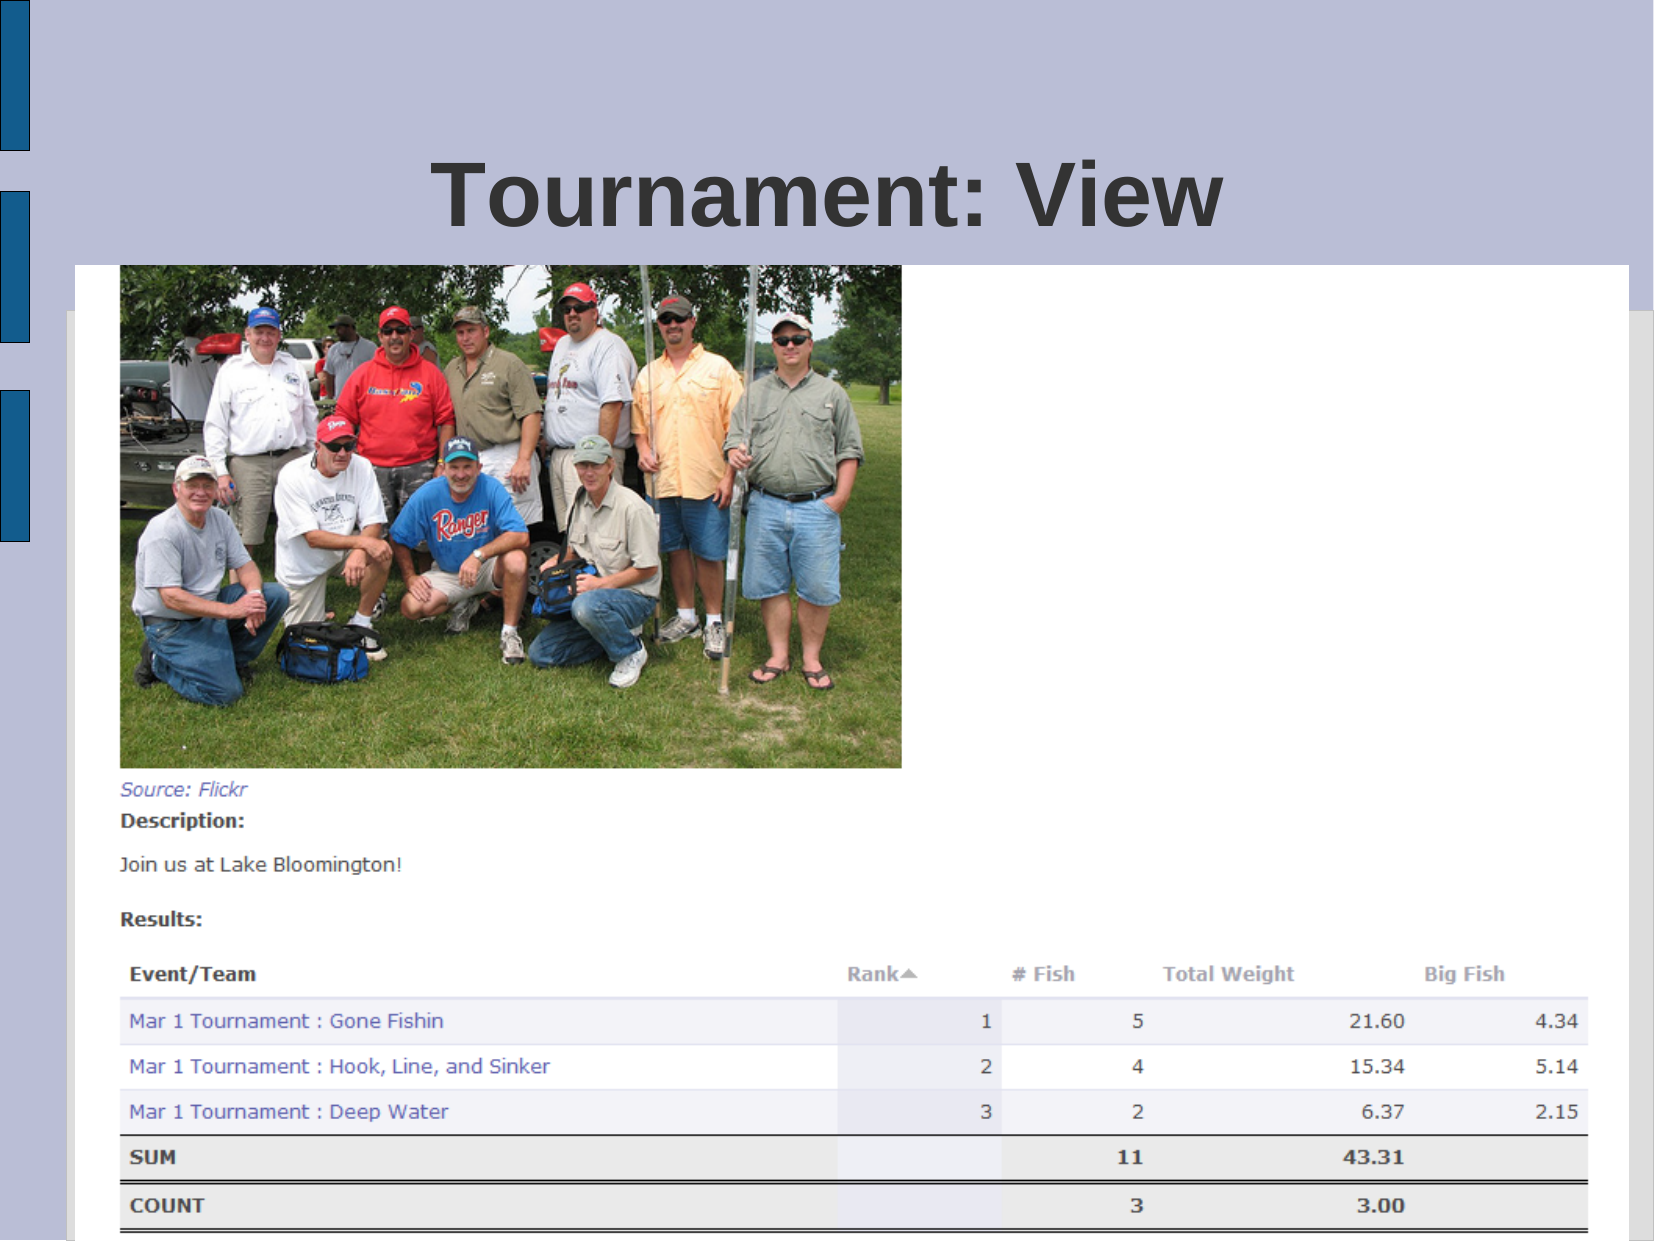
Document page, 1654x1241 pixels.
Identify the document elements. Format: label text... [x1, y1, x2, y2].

title Tournament: View [121, 91, 1534, 265]
picture [75, 265, 1629, 1241]
